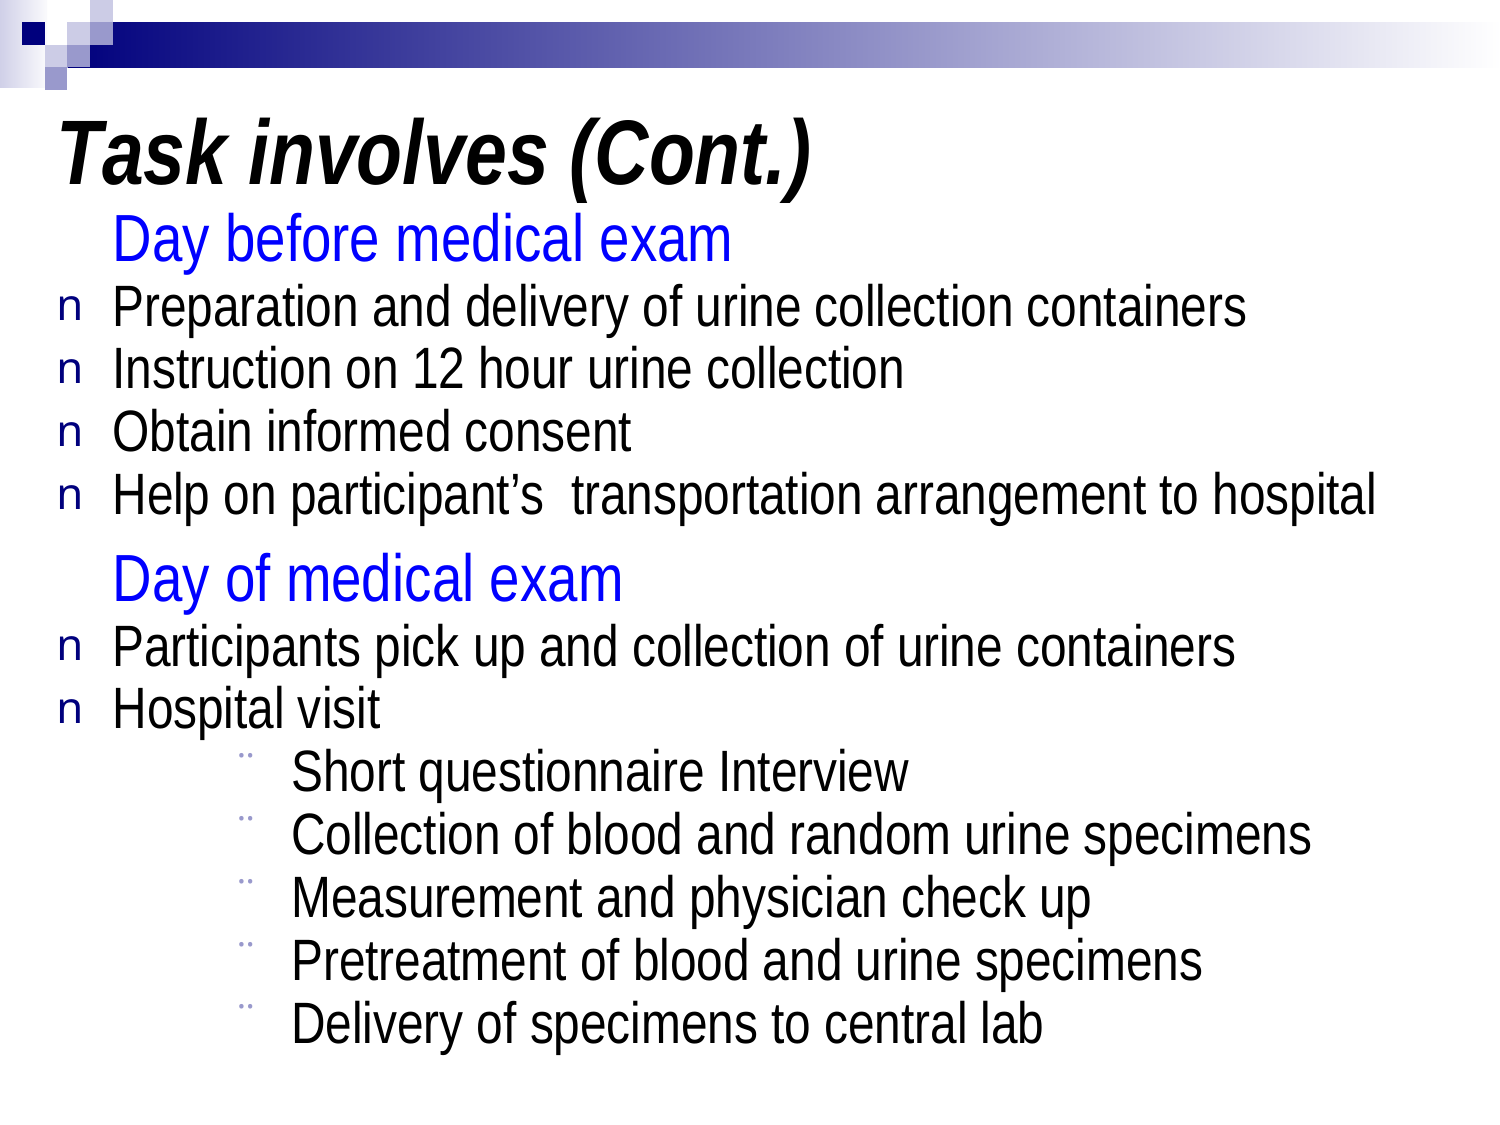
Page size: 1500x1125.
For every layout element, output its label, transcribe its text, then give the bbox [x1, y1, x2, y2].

list Day before medical exam Preparation and delivery of urine collection containers Instruction on 12 hour urine collection Obtain informed consent Help on participant’s transportation arrangement to hospital Day of medical exam Participants pick up and collection of urine containers Hospital visit Short questionnaire Interview Collection of blood and random urine specimens Measurement and physician check up Pretreatment of blood and urine specimens Delivery of specimens to central lab [41, 196, 1459, 1083]
title Task involves (Cont.) [41, 75, 1459, 196]
